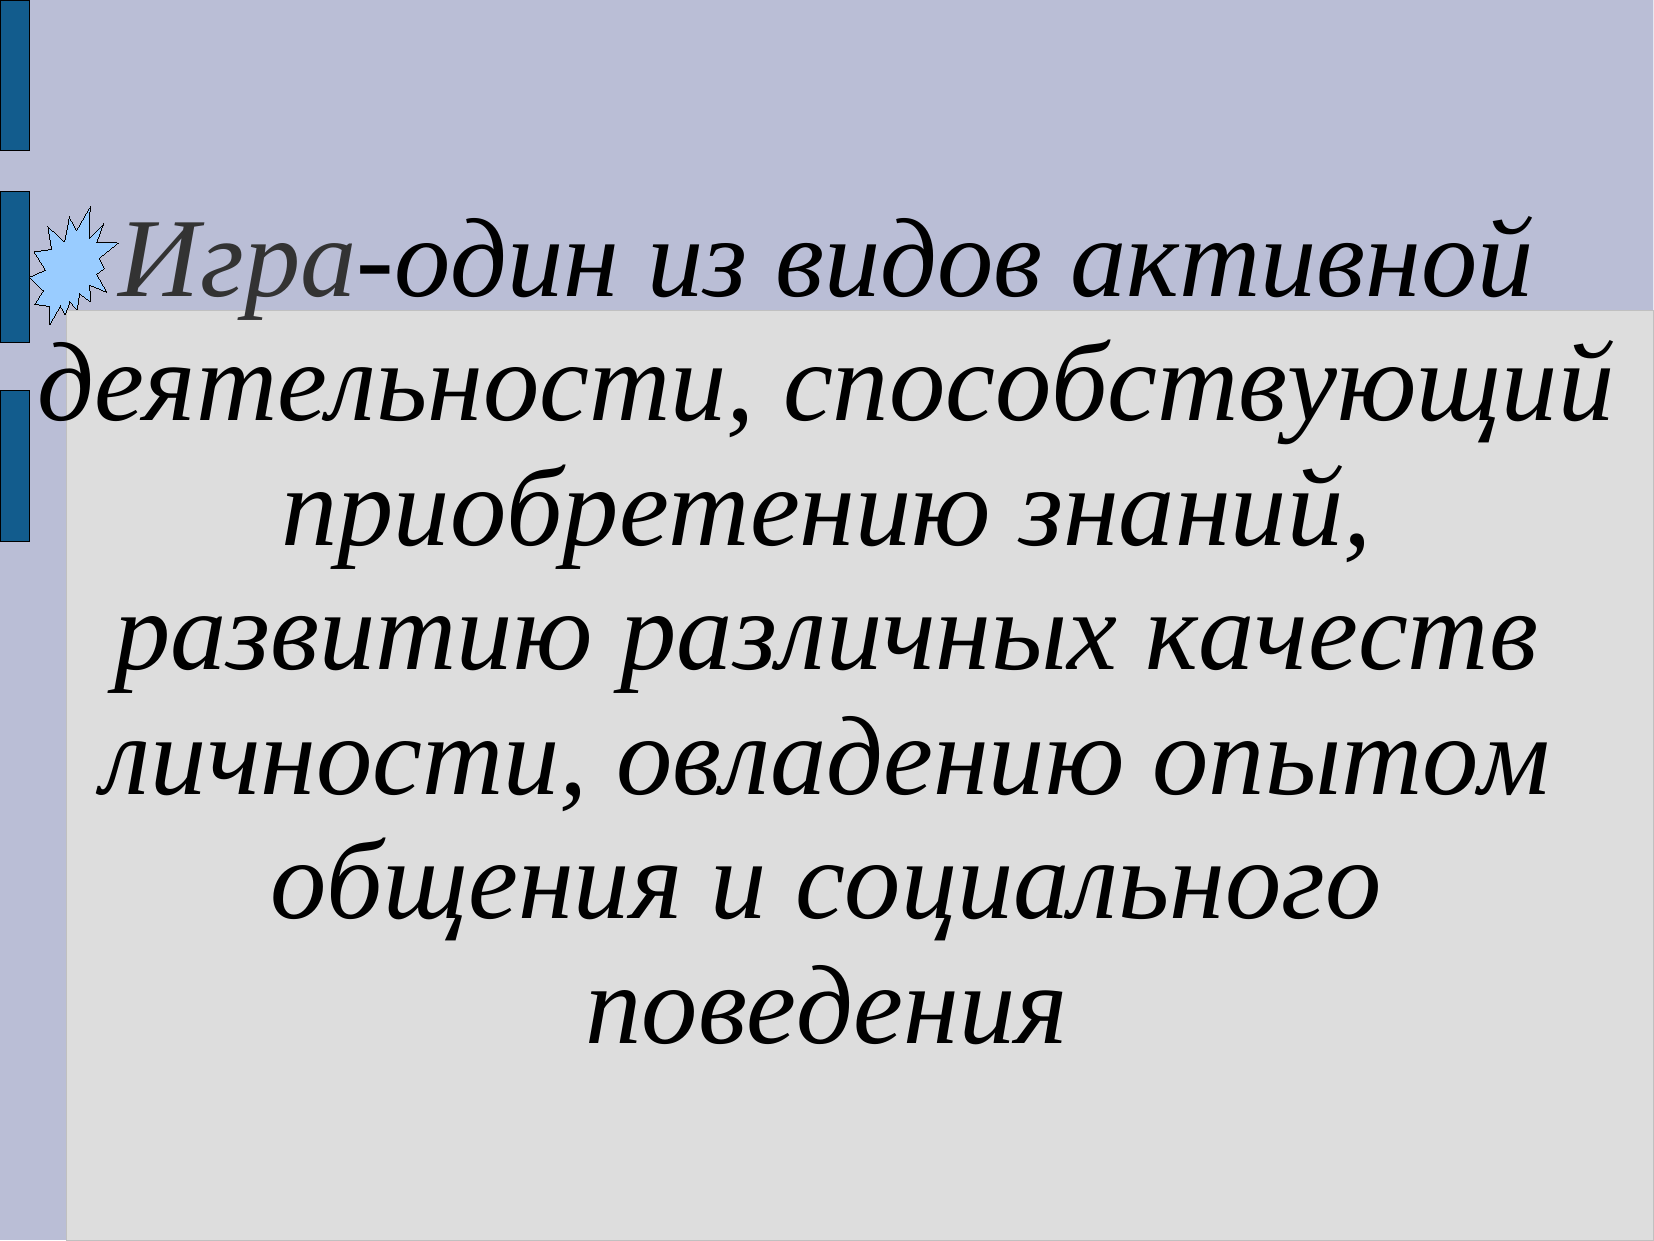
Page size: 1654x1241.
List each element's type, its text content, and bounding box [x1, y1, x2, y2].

subtitle Игра-один из видов активной деятельности, способствующий приобретению знаний, развитию различных качеств личности, овладению опытом общения и социального поведения [29, 0, 1625, 1241]
text_box [29, 206, 119, 325]
